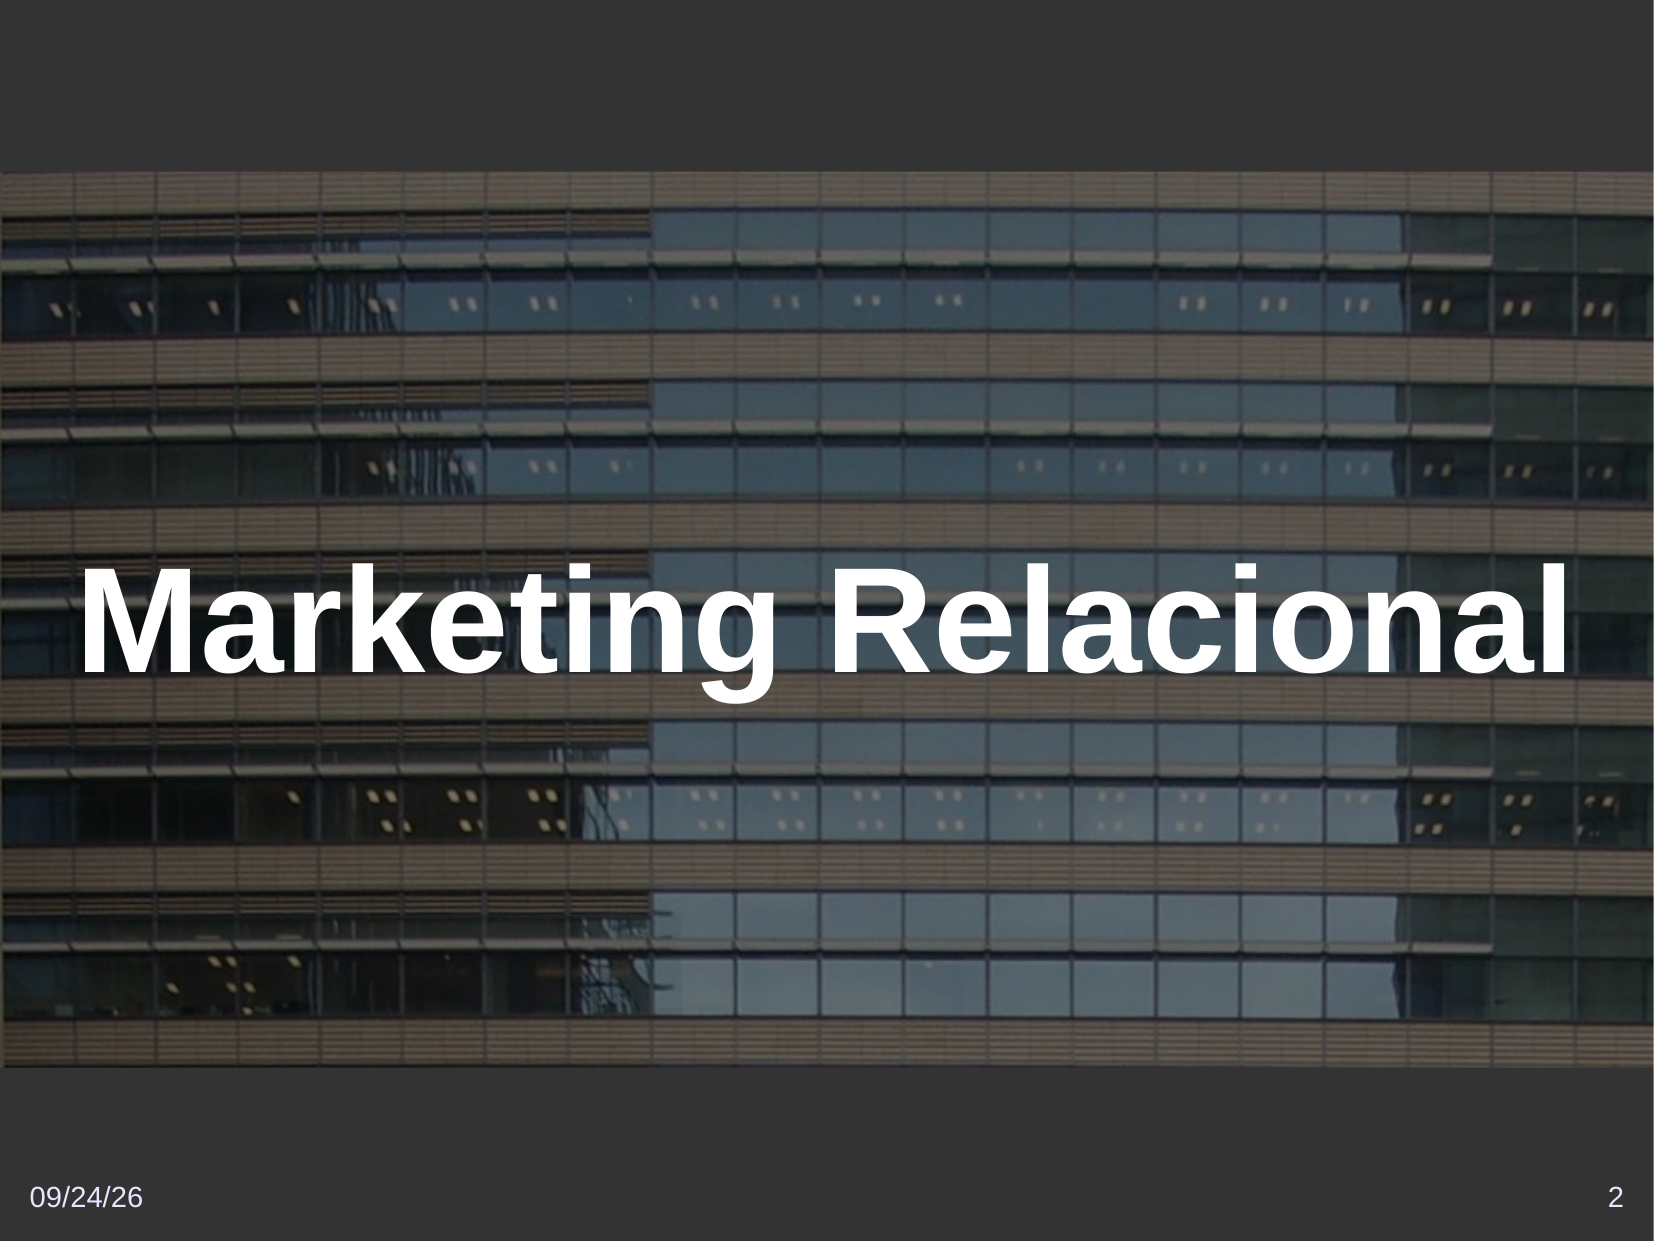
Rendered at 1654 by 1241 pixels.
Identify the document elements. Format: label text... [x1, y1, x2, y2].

picture [0, 0, 1654, 1241]
title Marketing Relacional [29, 214, 1625, 1027]
